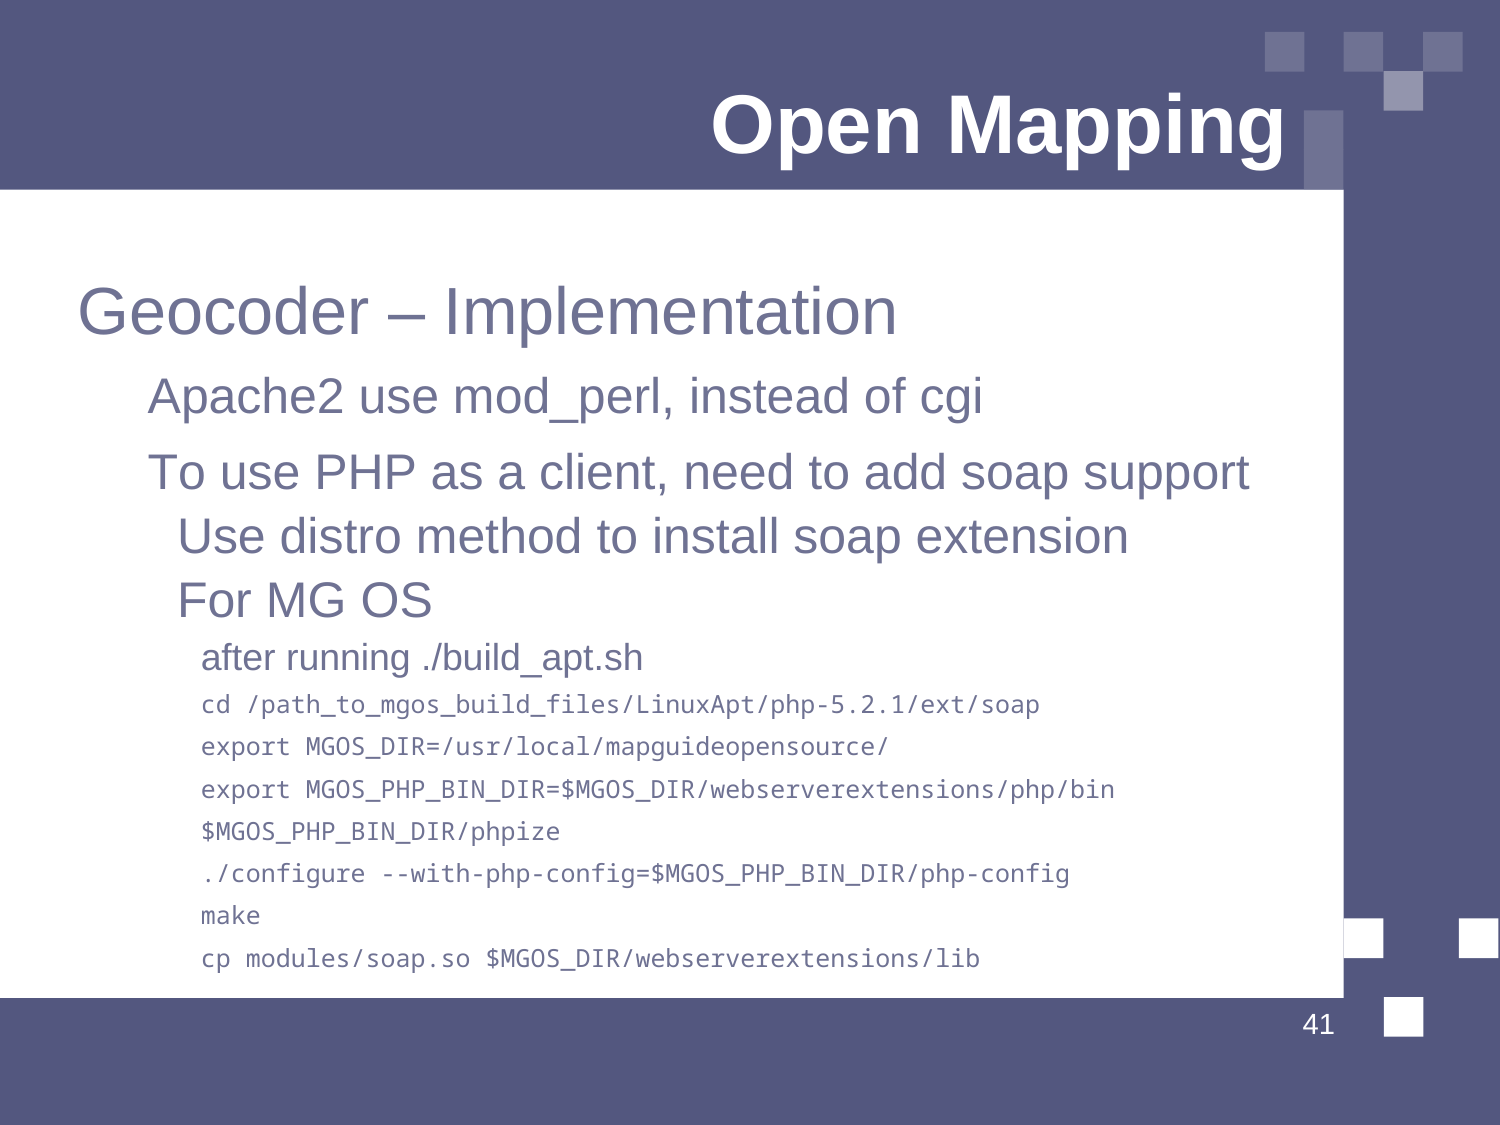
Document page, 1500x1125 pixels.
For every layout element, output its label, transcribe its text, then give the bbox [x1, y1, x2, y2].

title Open Mapping [58, 74, 1288, 176]
list Geocoder – Implementation Apache2 use mod_perl, instead of cgi To use PHP as a client, need to add soap support Use distro method to install soap extension For MG OS after running ./build_apt.sh cd /path_to_mgos_build_files/LinuxApt/php-5.2.1/ext/soap export MGOS_DIR=/usr/local/mapguideopensource/ export MGOS_PHP_BIN_DIR=$MGOS_DIR/webserverextensions/php/bin $MGOS_PHP_BIN_DIR/phpize ./configure --with-php-config=$MGOS_PHP_BIN_DIR/php-config make cp modules/soap.so $MGOS_DIR/webserverextensions/lib [59, 236, 1289, 931]
